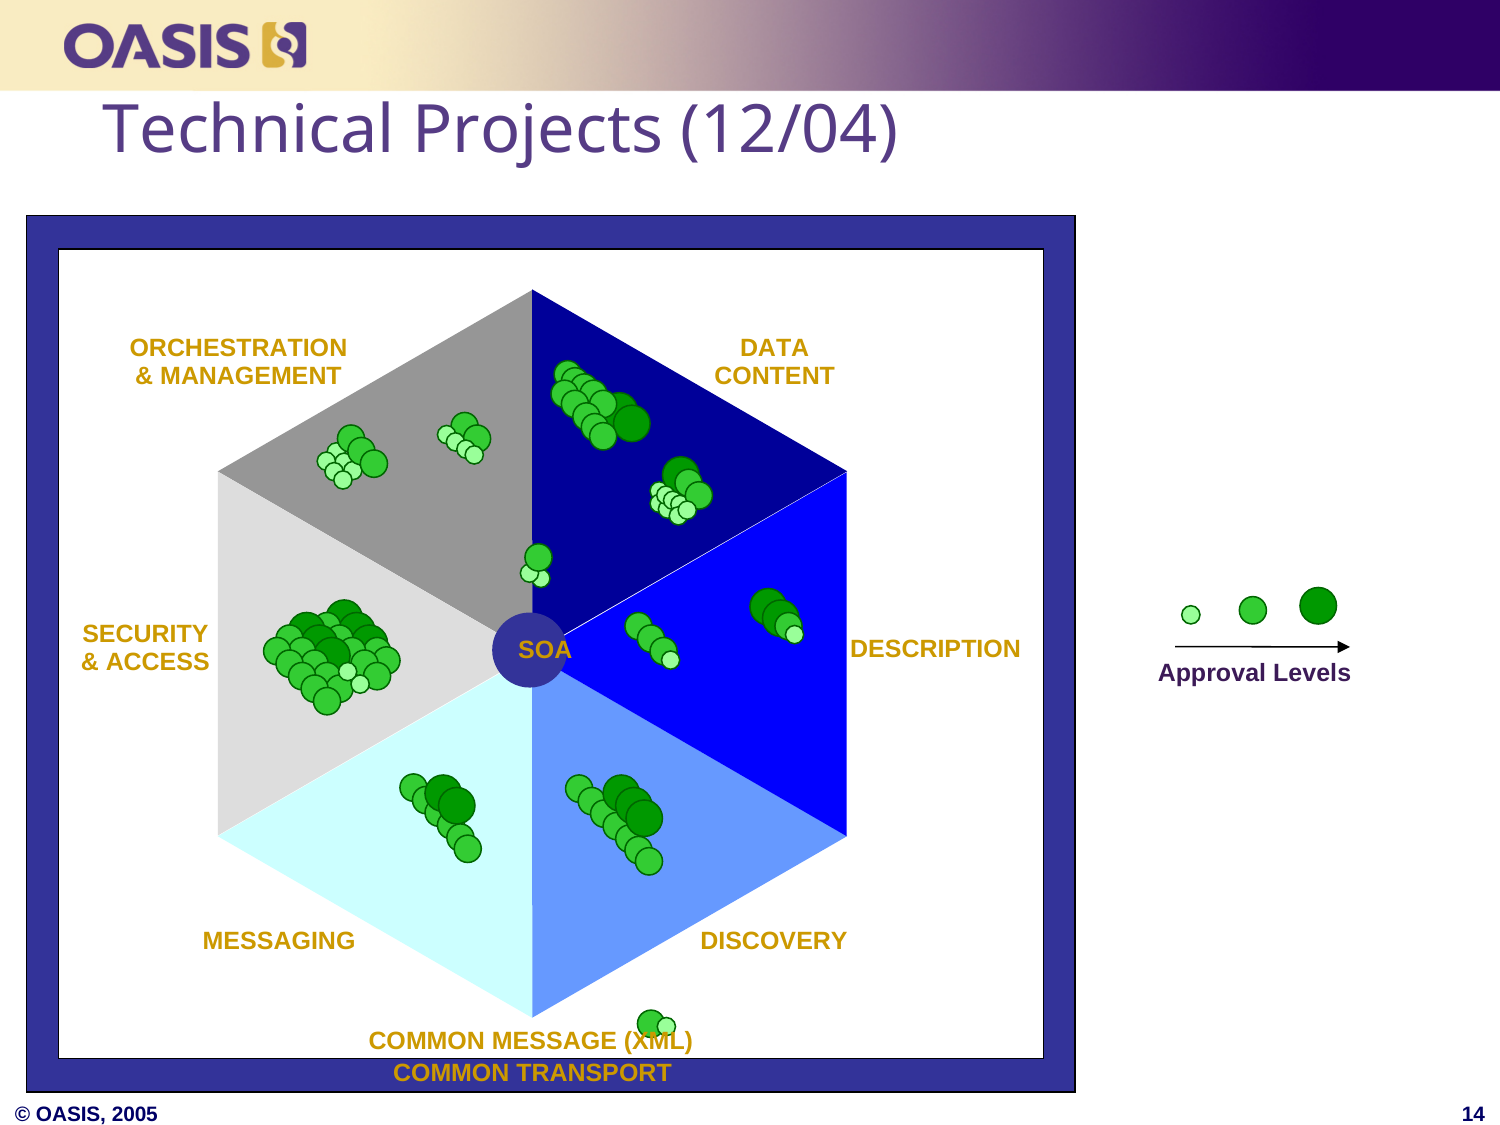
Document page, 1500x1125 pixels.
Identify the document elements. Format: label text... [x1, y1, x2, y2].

text_box MESSAGING [187, 918, 371, 963]
text_box [26, 215, 1075, 1092]
text_box DESCRIPTION [835, 627, 1037, 671]
text_box [1181, 605, 1201, 624]
text_box [1299, 587, 1337, 625]
text_box Approval Levels [1142, 651, 1368, 695]
text_box [1239, 596, 1267, 624]
picture [0, 0, 1500, 1125]
title Technical Projects (12/04) [87, 95, 1238, 175]
text_box DISCOVERY [685, 918, 863, 963]
text_box SECURITY & ACCESS [66, 612, 226, 684]
text_box COMMON TRANSPORT [378, 1050, 688, 1095]
text_box SOA [492, 612, 567, 688]
text_box COMMON MESSAGE (XML) [353, 1018, 709, 1063]
text_box ORCHESTRATION & MANAGEMENT [114, 326, 363, 398]
text_box DATA CONTENT [699, 326, 850, 398]
